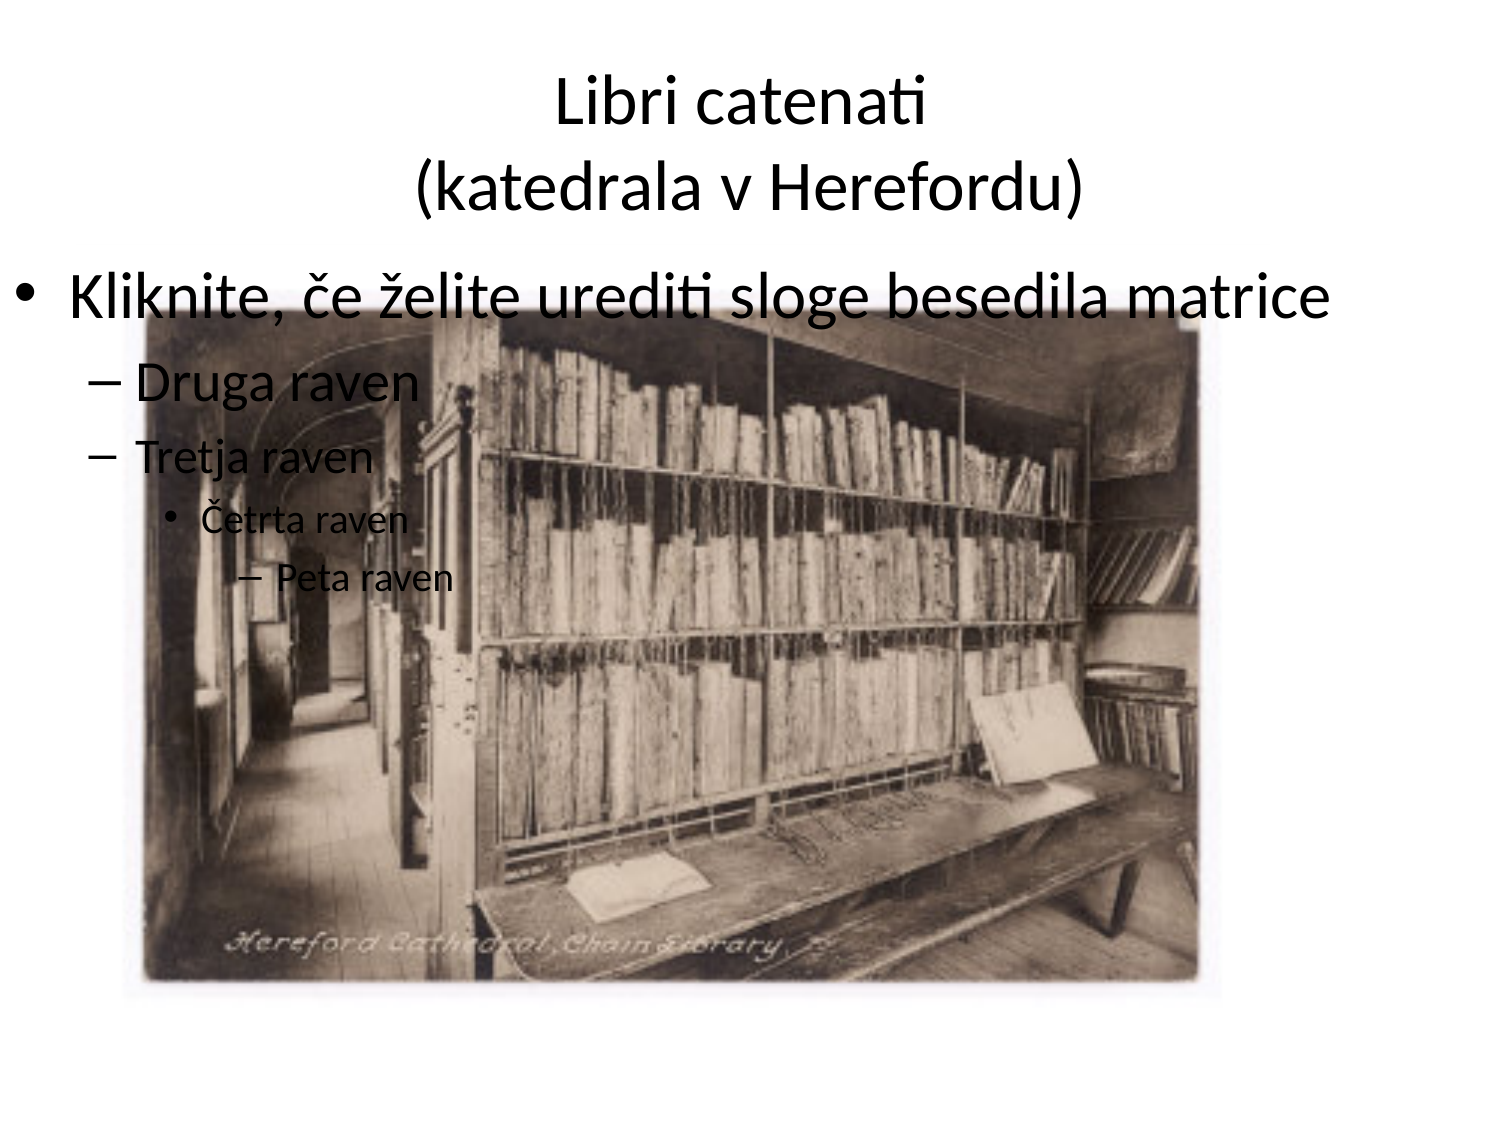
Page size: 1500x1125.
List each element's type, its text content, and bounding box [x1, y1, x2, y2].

title Libri catenati (katedrala v Herefordu) [75, 45, 1425, 233]
picture [76, 243, 1270, 1125]
